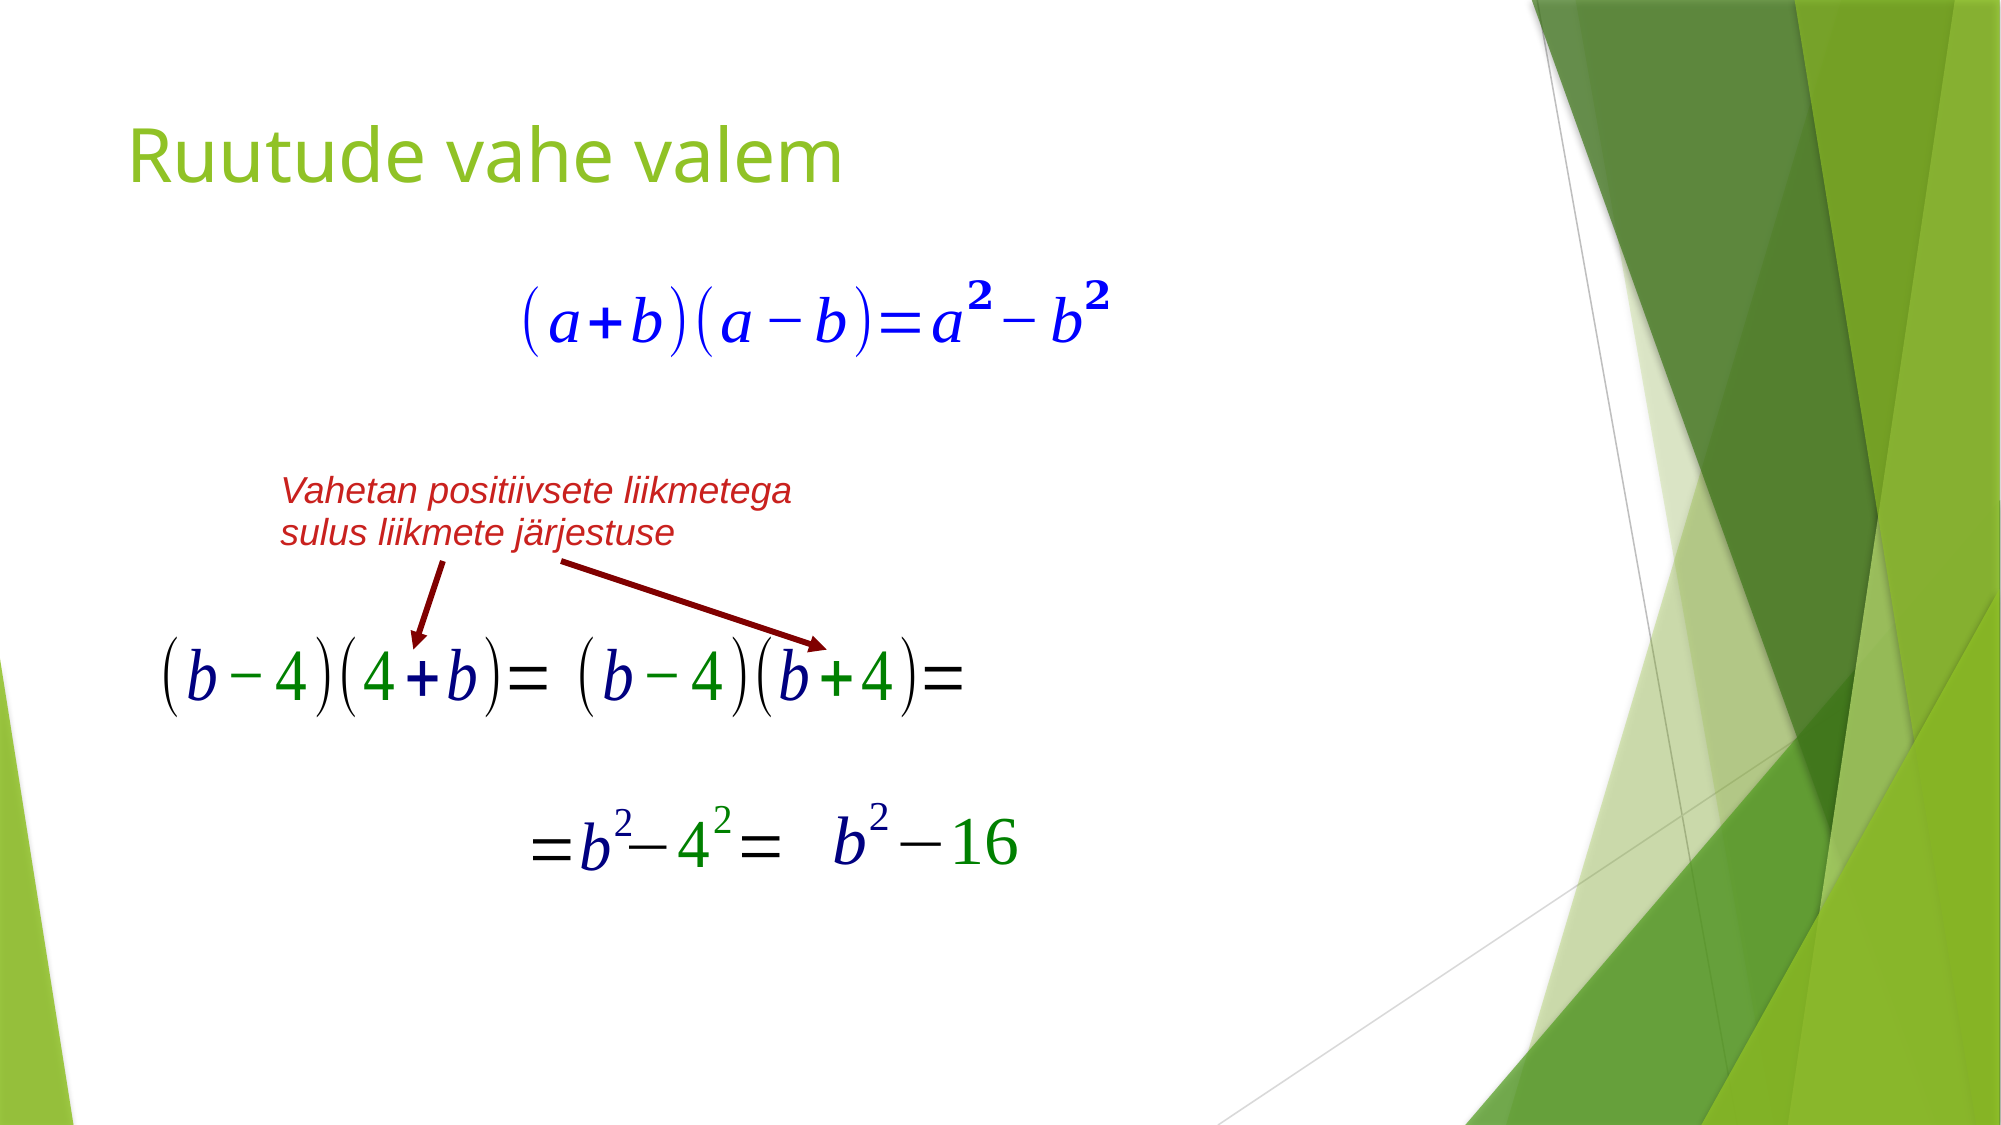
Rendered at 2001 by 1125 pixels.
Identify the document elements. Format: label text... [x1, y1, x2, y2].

chart [145, 632, 987, 722]
chart [504, 275, 1125, 362]
chart [501, 797, 804, 886]
title Ruutude vahe valem [111, 99, 1522, 317]
text_box Vahetan positiivsete liikmetega sulus liikmete järjestuse [265, 462, 818, 562]
chart [814, 794, 1038, 880]
